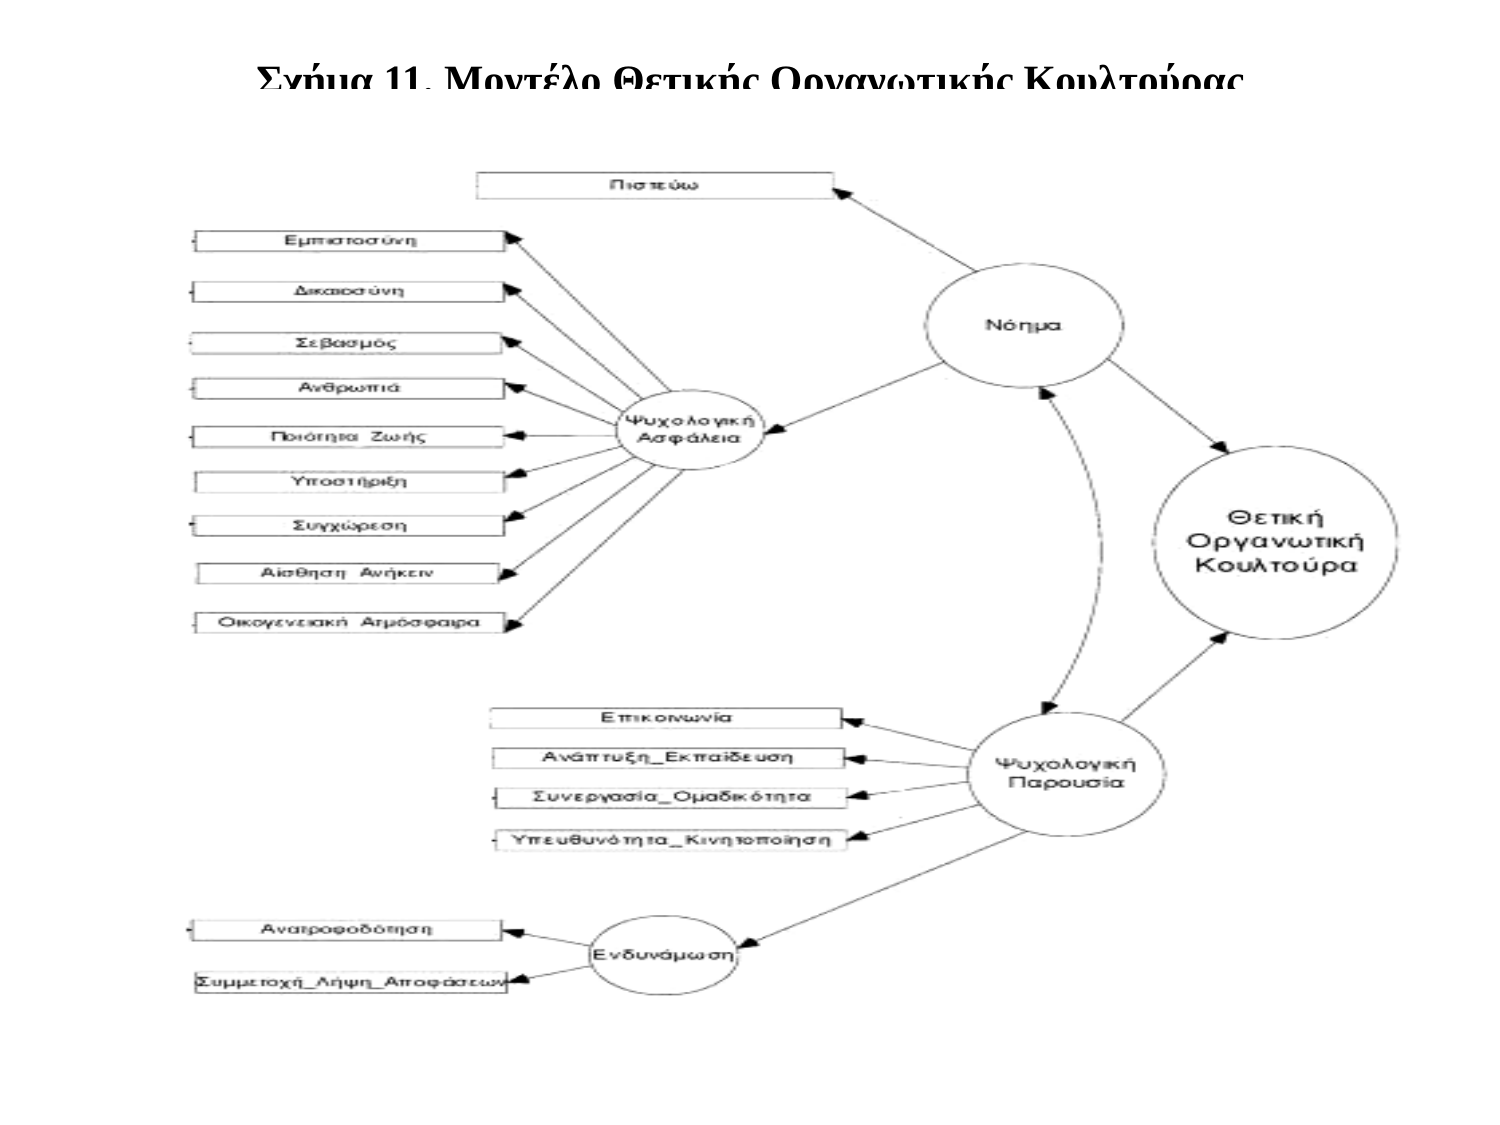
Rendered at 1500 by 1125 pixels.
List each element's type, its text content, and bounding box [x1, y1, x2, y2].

title Σχήμα 11. Μοντέλο Θετικής Οργανωτικής Κουλτούρας (Δημητριάδου, 2009, σ. 200) [75, 45, 1425, 89]
picture [64, 90, 1471, 1071]
